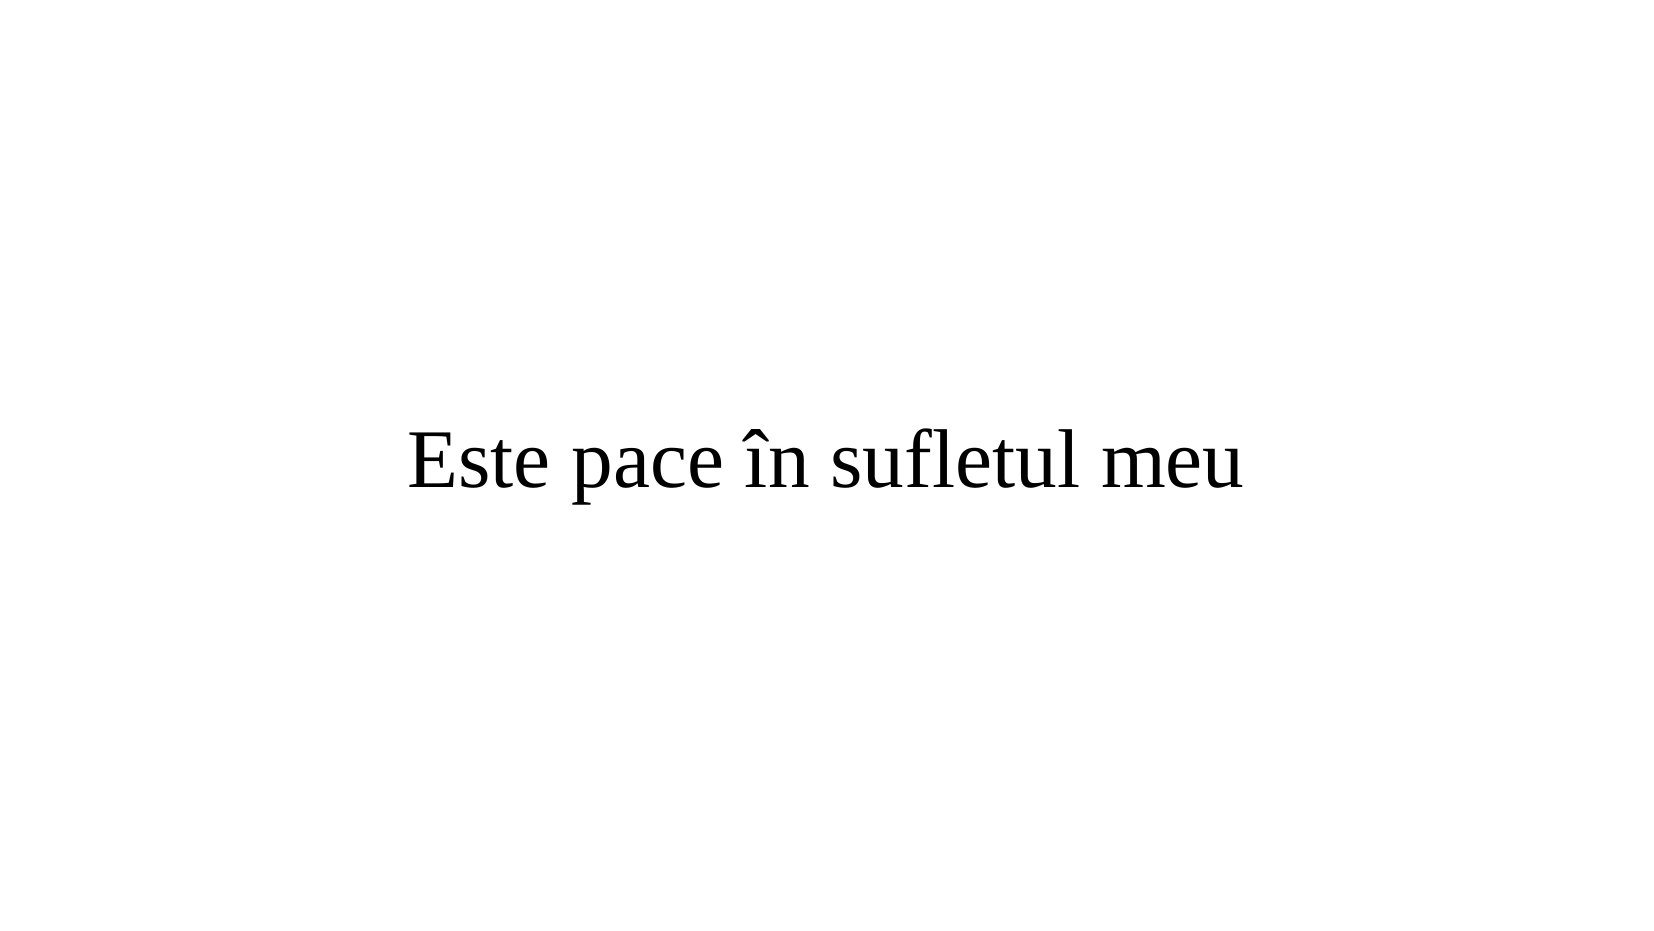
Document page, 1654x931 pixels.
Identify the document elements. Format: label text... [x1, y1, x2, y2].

subtitle Este pace în sufletul meu [0, 396, 1654, 505]
